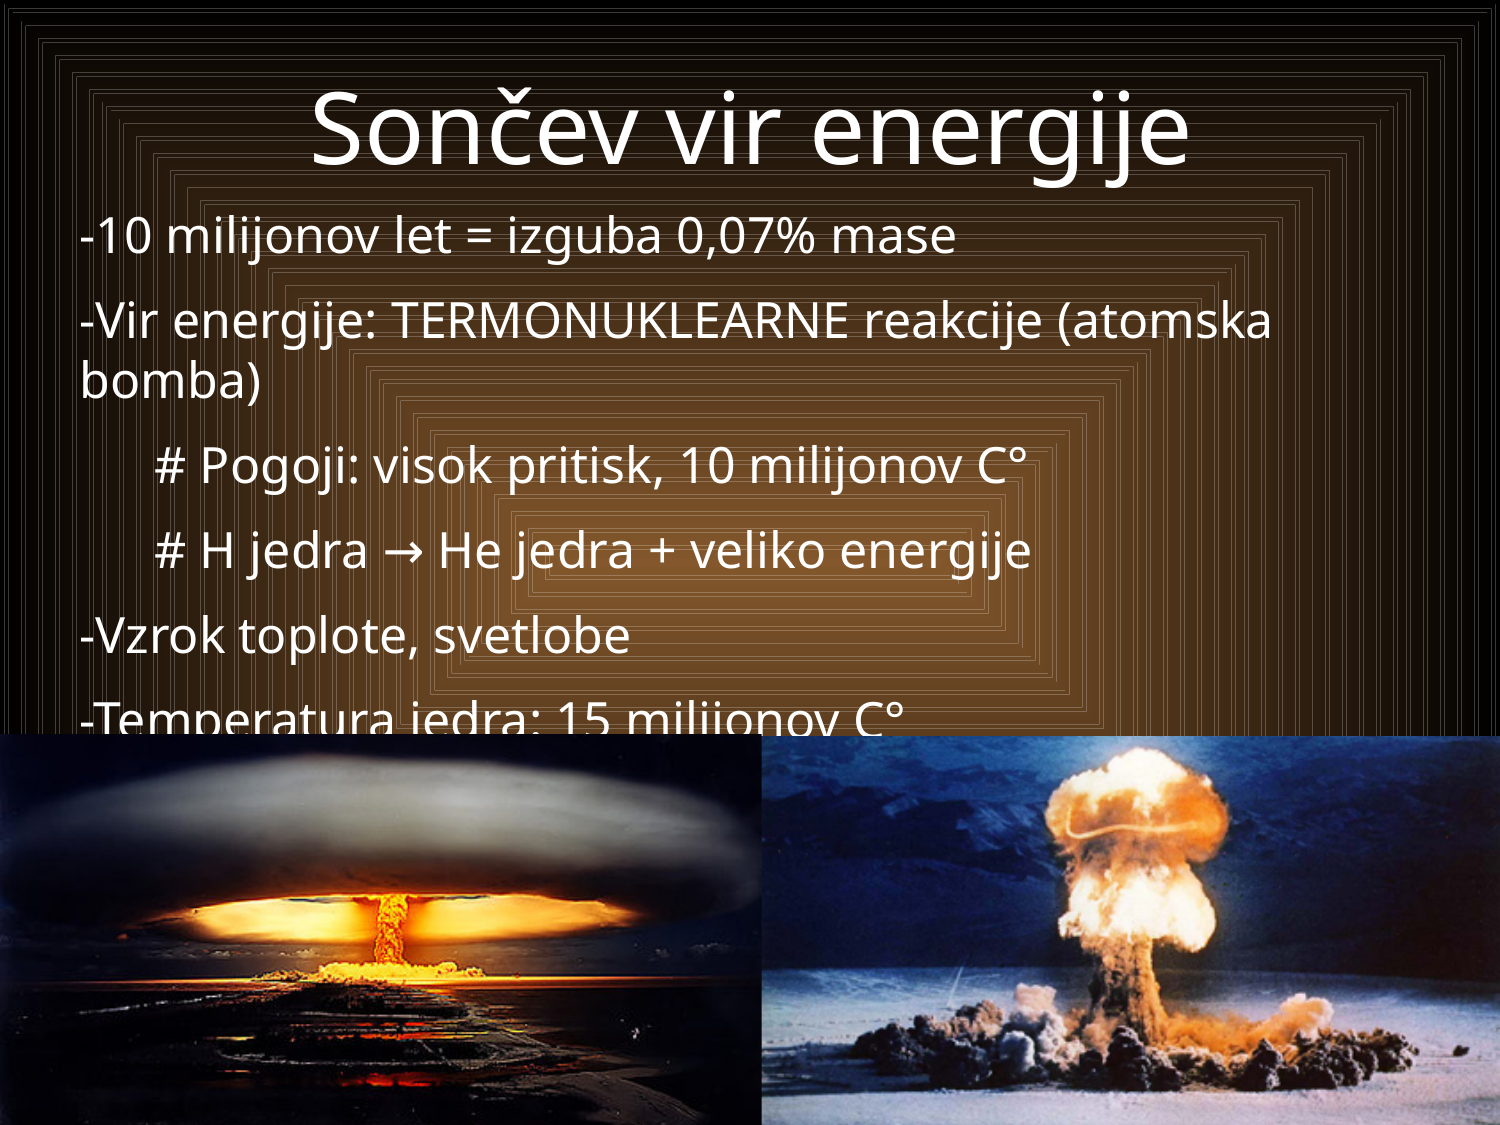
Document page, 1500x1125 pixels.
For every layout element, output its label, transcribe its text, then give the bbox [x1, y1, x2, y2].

title Sončev vir energije [76, 31, 1427, 219]
text_box -10 milijonov let = izguba 0,07% mase -Vir energije: TERMONUKLEARNE reakcije (atomska bomba) # Pogoji: visok pritisk, 10 milijonov C° # H jedra → He jedra + veliko energije -Vzrok toplote, svetlobe -Temperatura jedra: 15 milijonov C° [64, 196, 1424, 736]
picture [0, 734, 1500, 1125]
